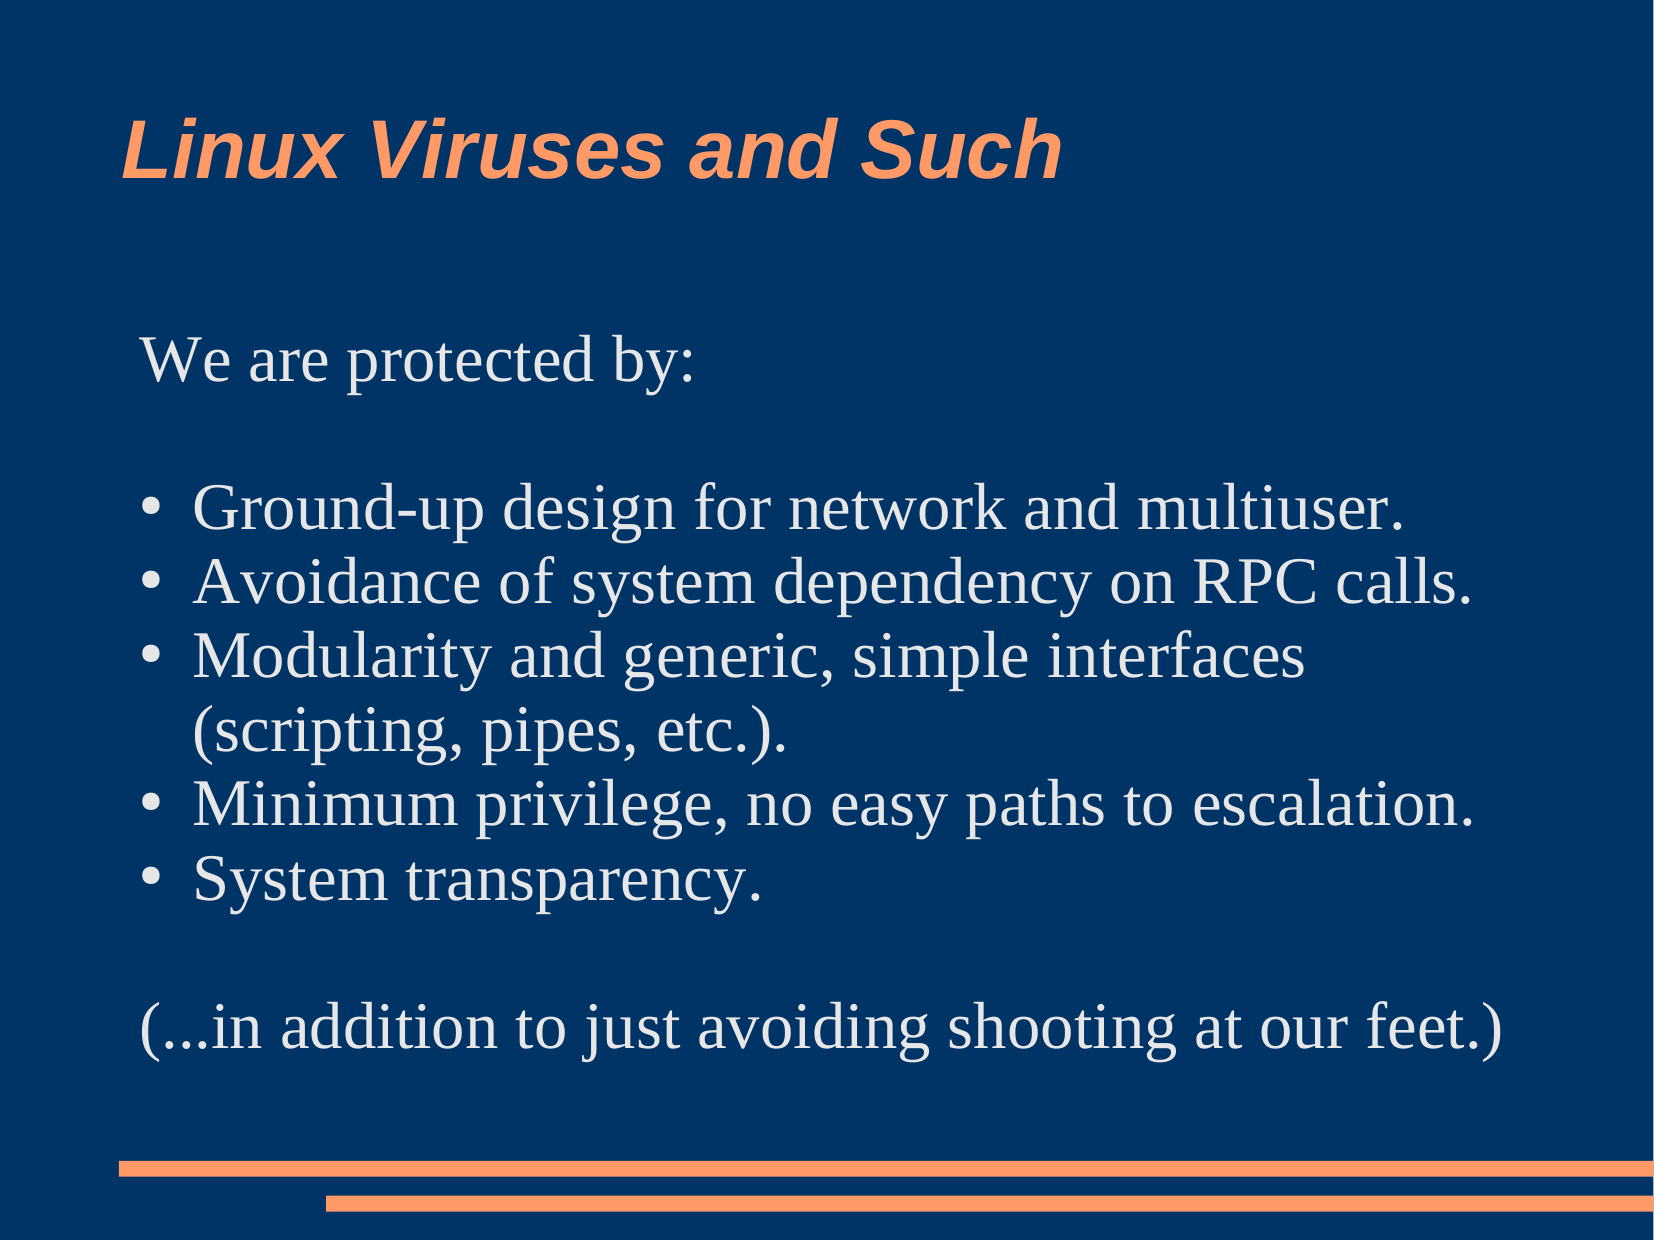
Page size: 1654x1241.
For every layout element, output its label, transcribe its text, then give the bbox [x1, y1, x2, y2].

title Linux Viruses and Such [121, 46, 1534, 254]
list We are protected by: Ground-up design for network and multiuser. Avoidance of system dependency on RPC calls. Modularity and generic, simple interfaces (scripting, pipes, etc.). Minimum privilege, no easy paths to escalation. System transparency. (...in addition to just avoiding shooting at our feet.) [121, 322, 1561, 1211]
